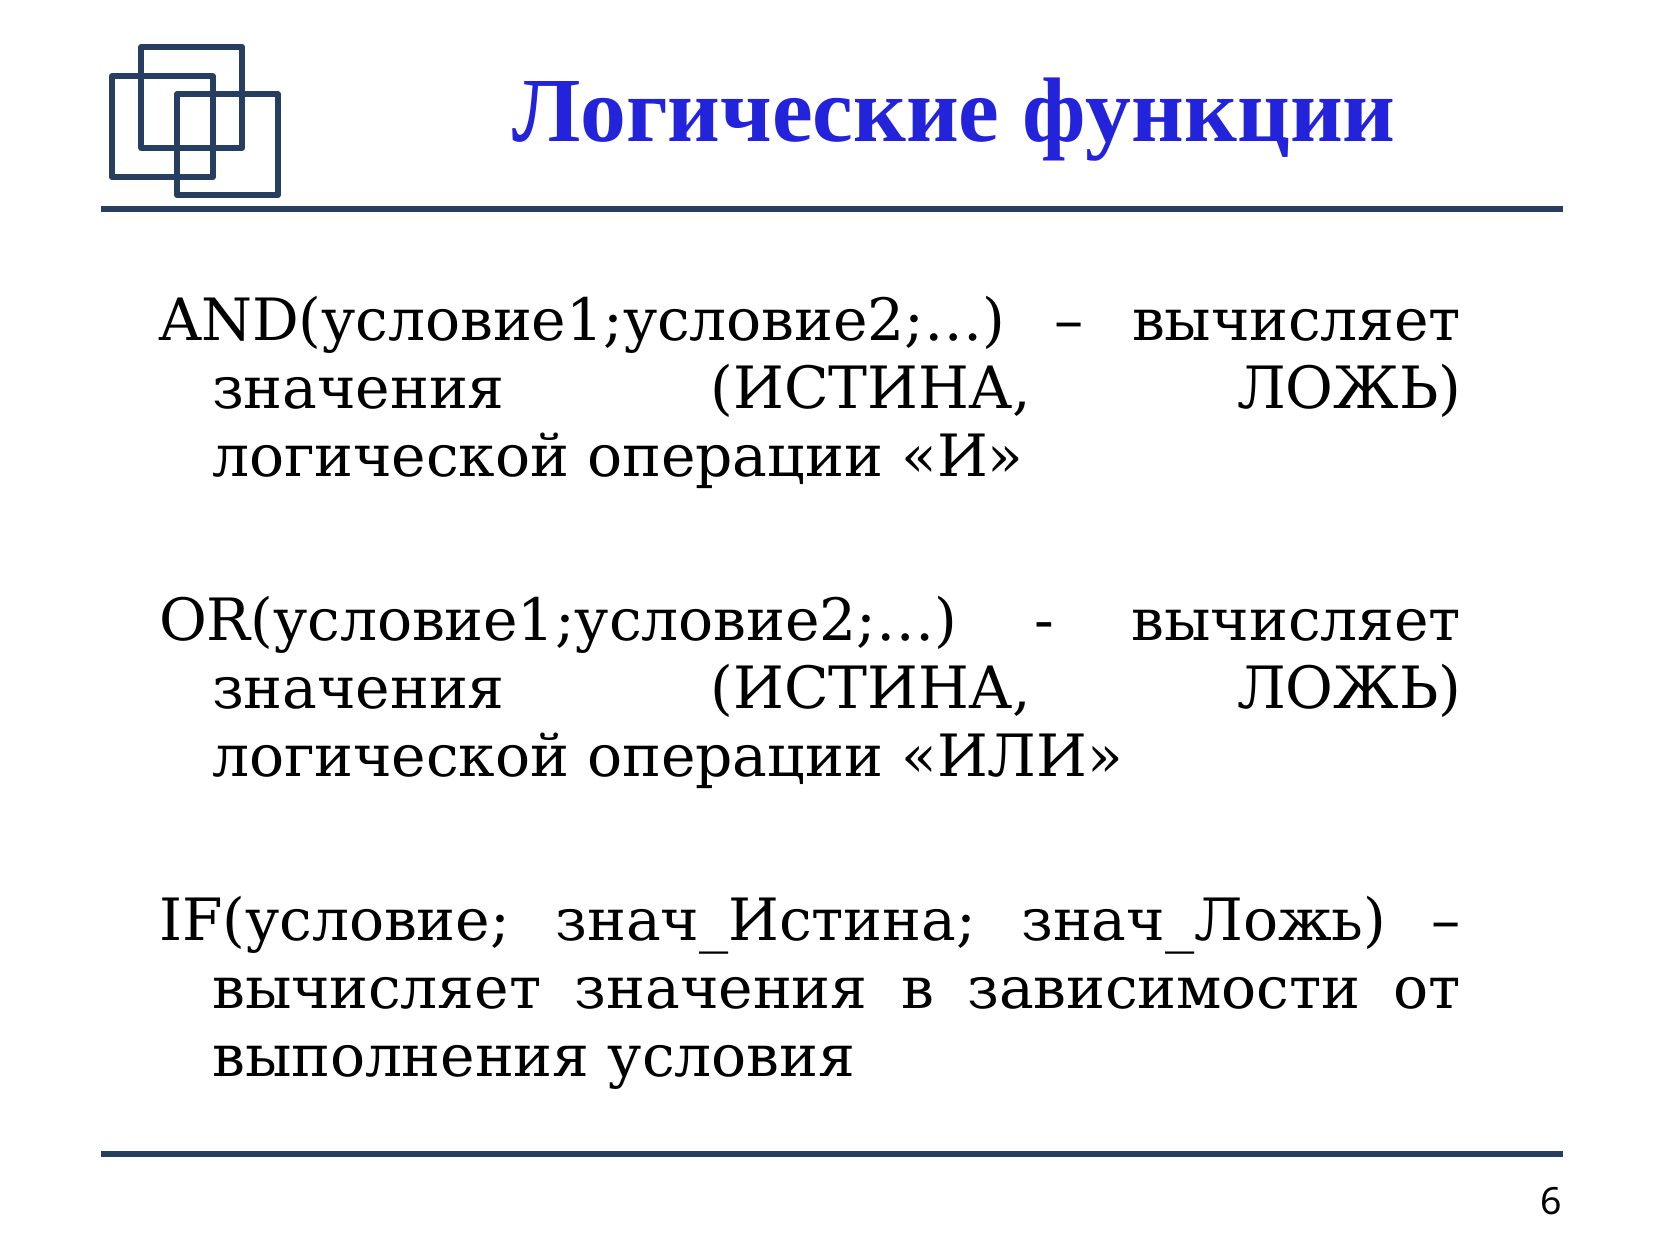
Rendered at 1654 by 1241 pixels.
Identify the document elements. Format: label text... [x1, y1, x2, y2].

list AND(условие1;условие2;…) – вычисляет значения (ИСТИНА, ЛОЖЬ) логической операции «И» OR(условие1;условие2;…) - вычисляет значения (ИСТИНА, ЛОЖЬ) логической операции «ИЛИ» IF(условие; знач_Истина; знач_Ложь) – вычисляет значения в зависимости от выполнения условия [126, 279, 1477, 1022]
text_box Логические функции [501, 59, 1407, 162]
